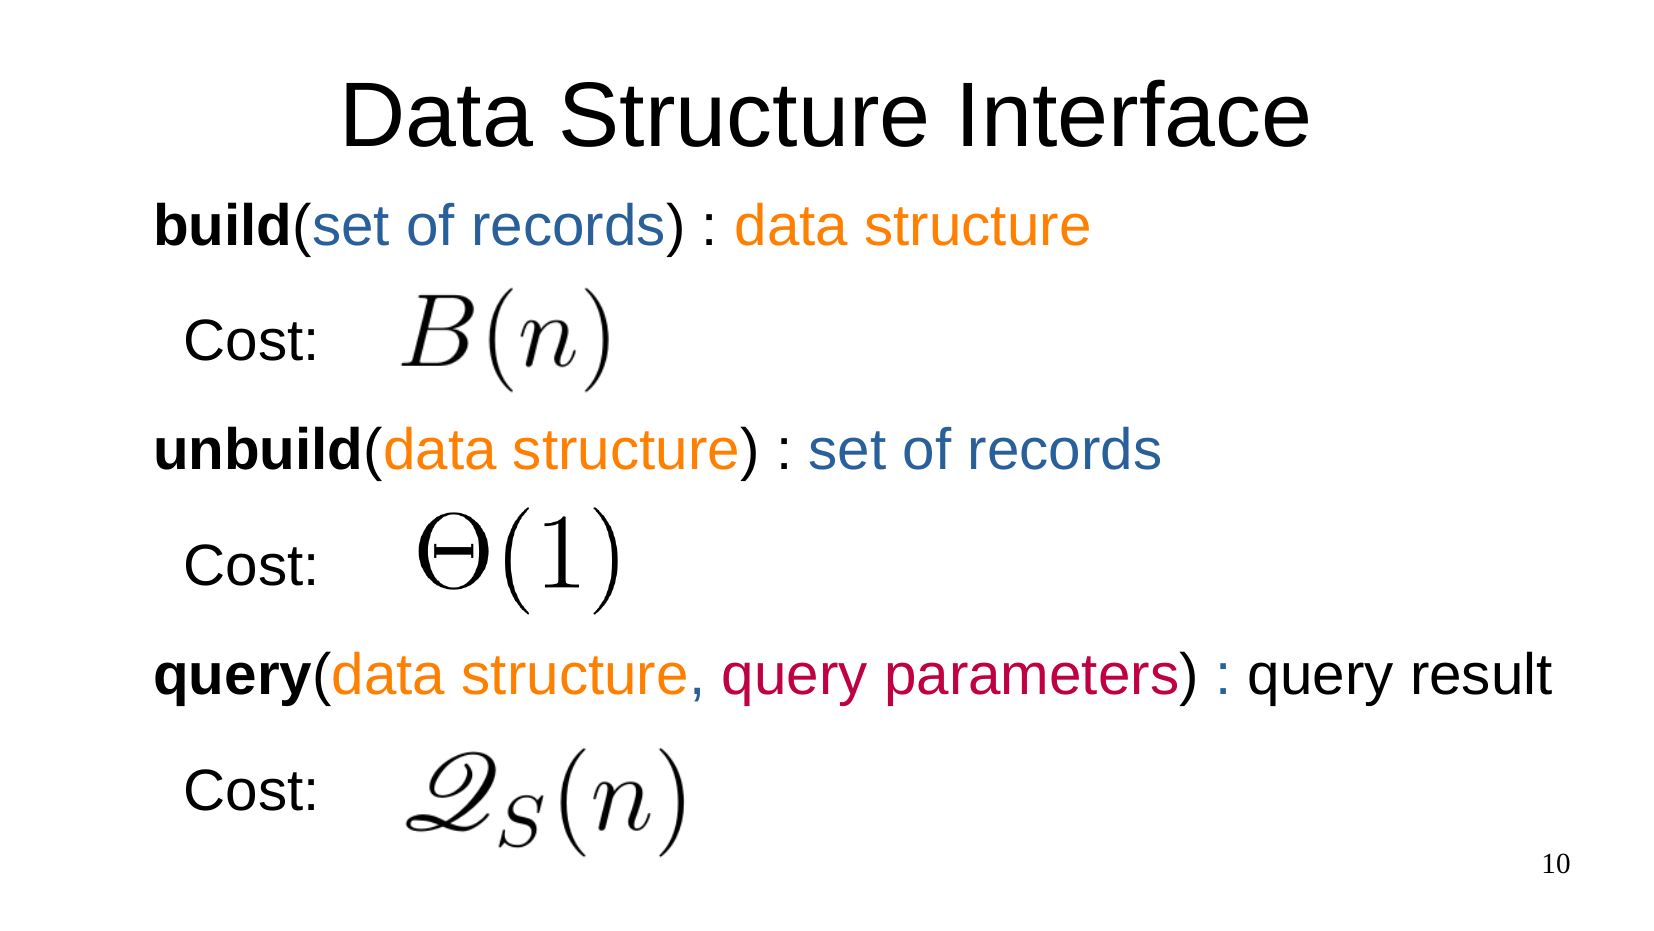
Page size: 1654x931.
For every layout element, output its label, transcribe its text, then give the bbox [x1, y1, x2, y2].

picture [398, 487, 634, 638]
text_box Cost: [168, 300, 335, 380]
title Data Structure Interface [82, 37, 1571, 192]
picture [398, 262, 613, 414]
text_box Cost: [168, 750, 335, 830]
text_box Cost: [168, 525, 335, 605]
list build(set of records) : data structure unbuild(data structure) : set of records query(data structure, query parameters) : query result [82, 192, 1571, 901]
picture [398, 712, 699, 879]
